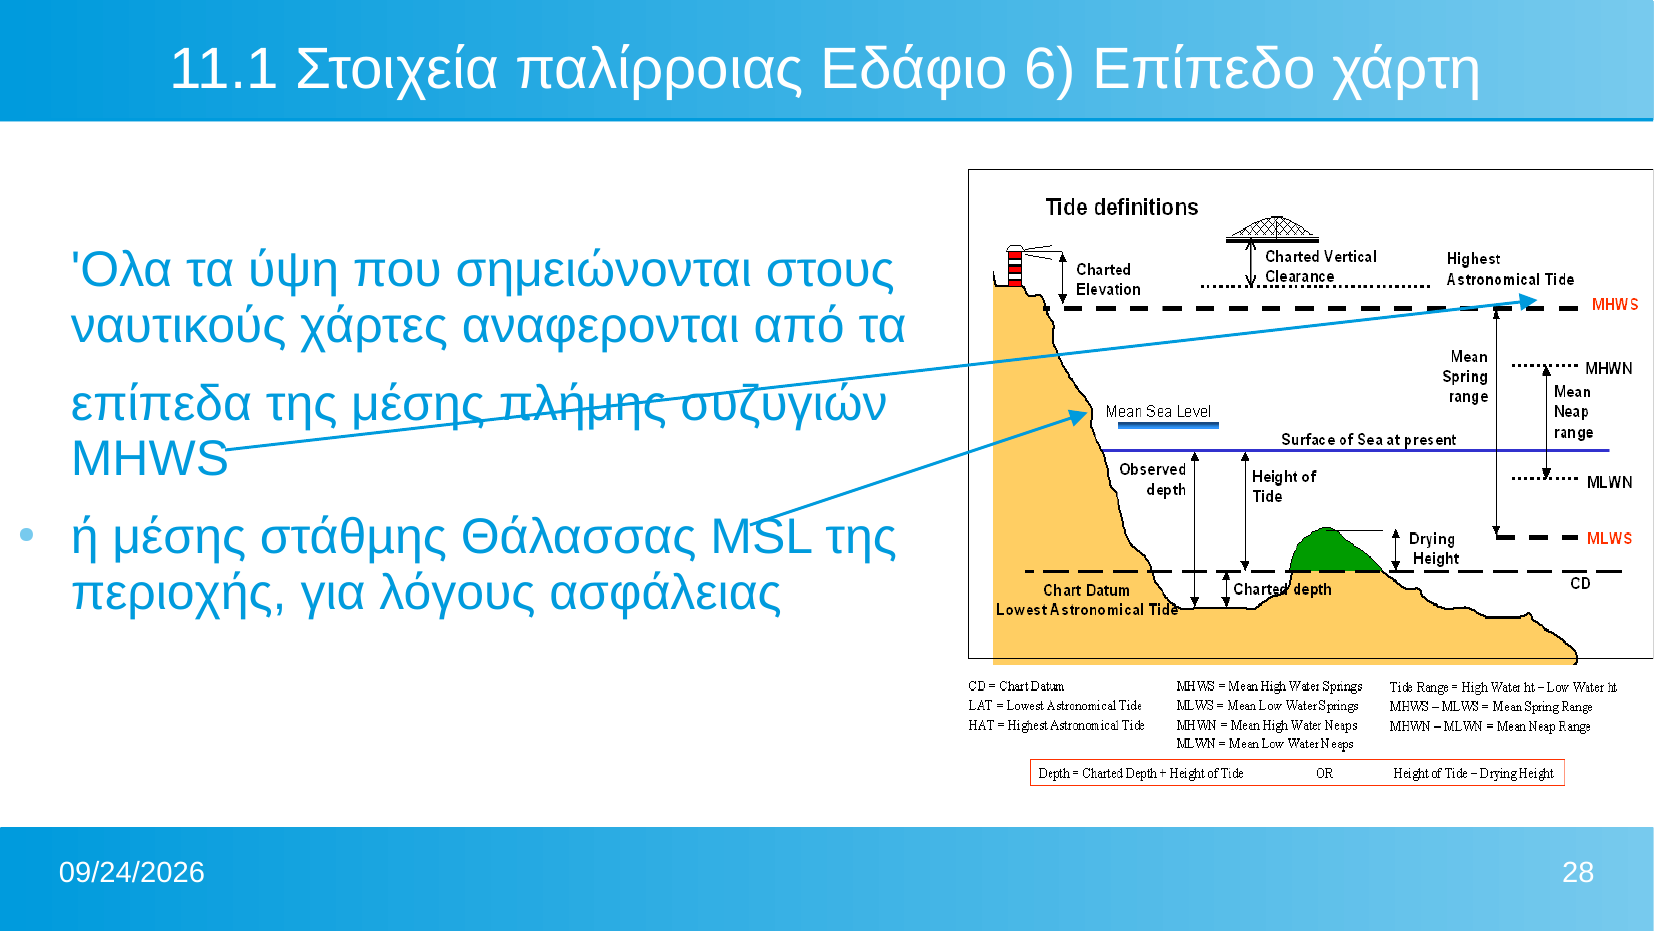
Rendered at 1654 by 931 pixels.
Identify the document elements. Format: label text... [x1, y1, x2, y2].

title 11.1 Στοιχεία παλίρροιας Εδάφιο 6) Επίπεδο χάρτη [59, 29, 1595, 108]
picture [917, 169, 1654, 788]
list 'Ολα τα ύψη που σημειώνονται στους ναυτικούς χάρτες αναφερονται από τα επίπεδα της μέσης πλήμης συζυγιών ΜHWS ή μέσης στάθµης Θάλασσας MSL της περιoχής, για λόγους ασφάλειας [0, 177, 917, 788]
